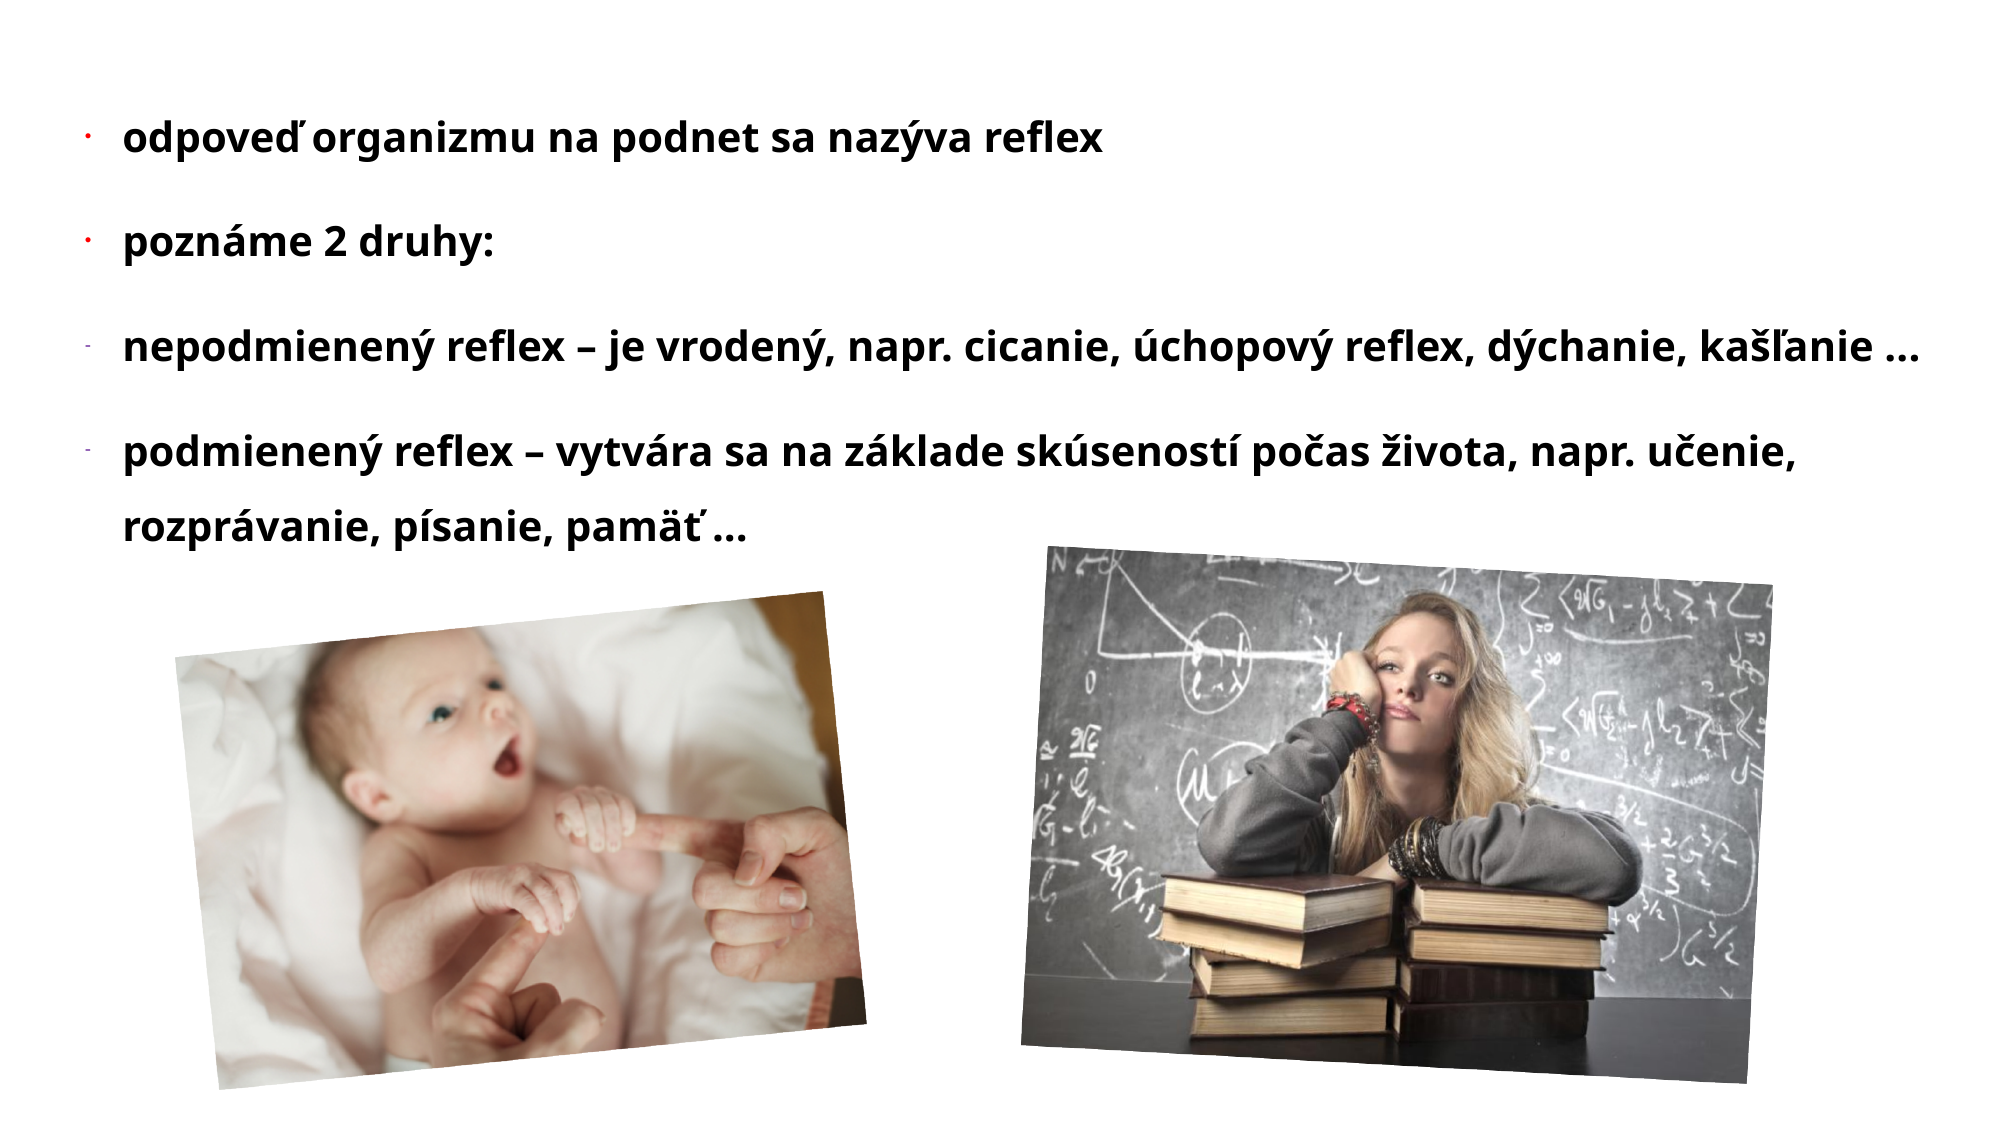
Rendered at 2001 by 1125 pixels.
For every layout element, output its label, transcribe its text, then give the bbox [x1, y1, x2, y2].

list odpoveď organizmu na podnet sa nazýva reflex poznáme 2 druhy: nepodmienený reflex – je vrodený, napr. cicanie, úchopový reflex, dýchanie, kašľanie ... podmienený reflex – vytvára sa na základe skúseností počas života, napr. učenie, rozprávanie, písanie, pamäť ... [70, 78, 1971, 715]
picture [1020, 545, 1773, 1084]
picture [174, 590, 867, 1090]
